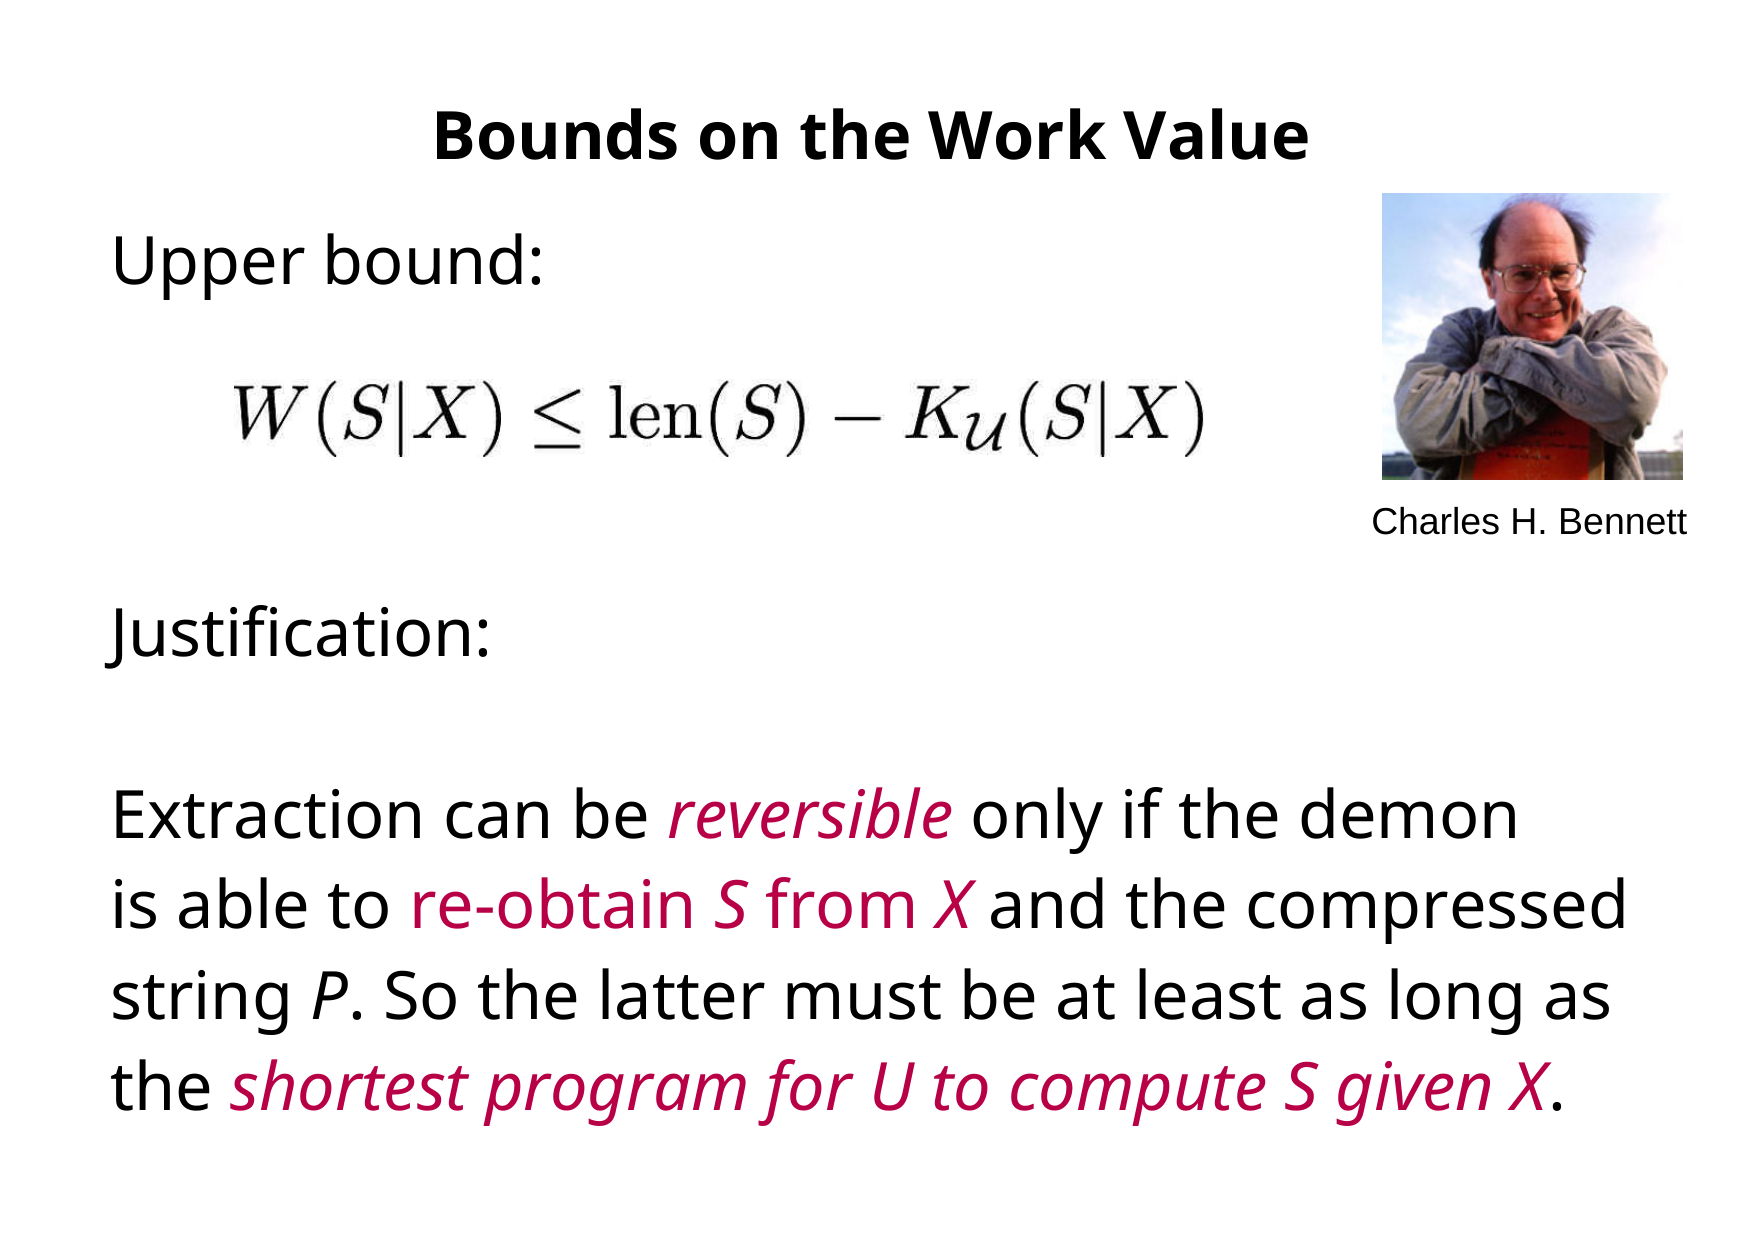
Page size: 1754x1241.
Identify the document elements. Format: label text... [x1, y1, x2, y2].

text_box Charles H. Bennett [1356, 493, 1754, 556]
text_box Upper bound: [95, 205, 1283, 296]
picture [1382, 193, 1683, 481]
text_box Justification: Extraction can be reversible only if the demon is able to re-obtain S from X and the compressed string P. So the latter must be at least as long as the shortest program for U to compute S given X. [95, 578, 1594, 1041]
picture [234, 379, 1204, 457]
text_box Bounds on the Work Value [416, 81, 1604, 171]
